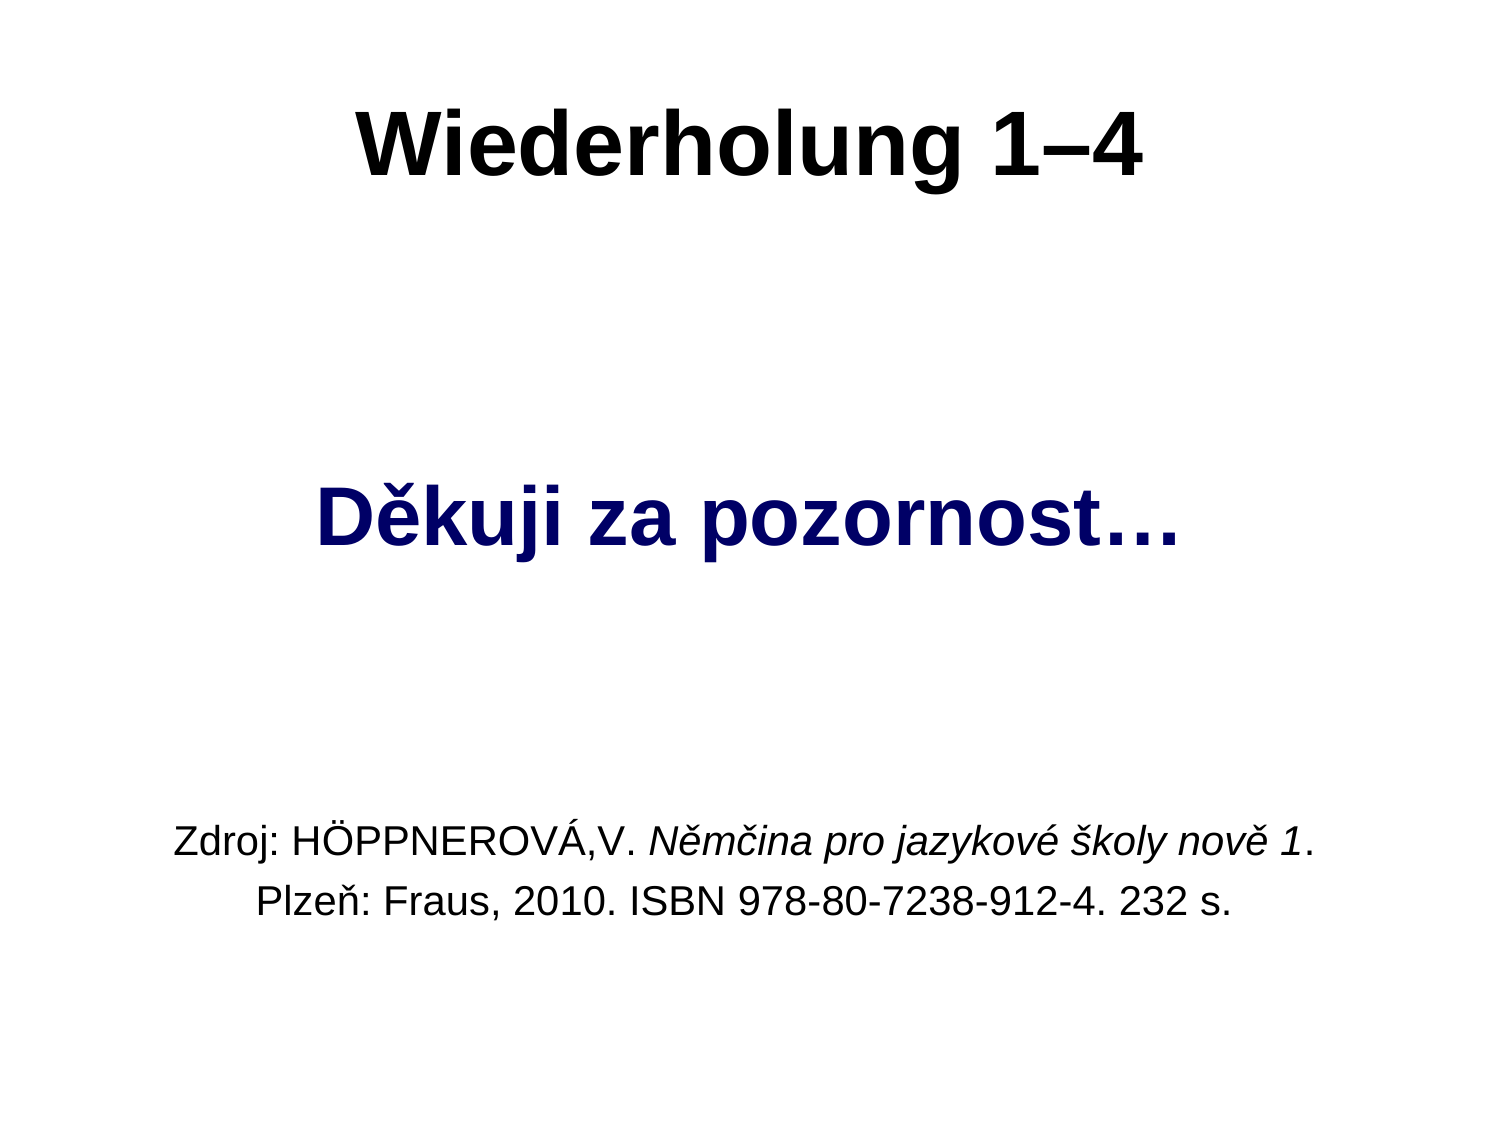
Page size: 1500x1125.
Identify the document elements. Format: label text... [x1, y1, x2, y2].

list Děkuji za pozornost… Zdroj: HÖPPNEROVÁ,V. Němčina pro jazykové školy nově 1. Plzeň: Fraus, 2010. ISBN 978-80-7238-912-4. 232 s. [75, 262, 1426, 1007]
title Wiederholung 1–4 [75, 45, 1426, 233]
